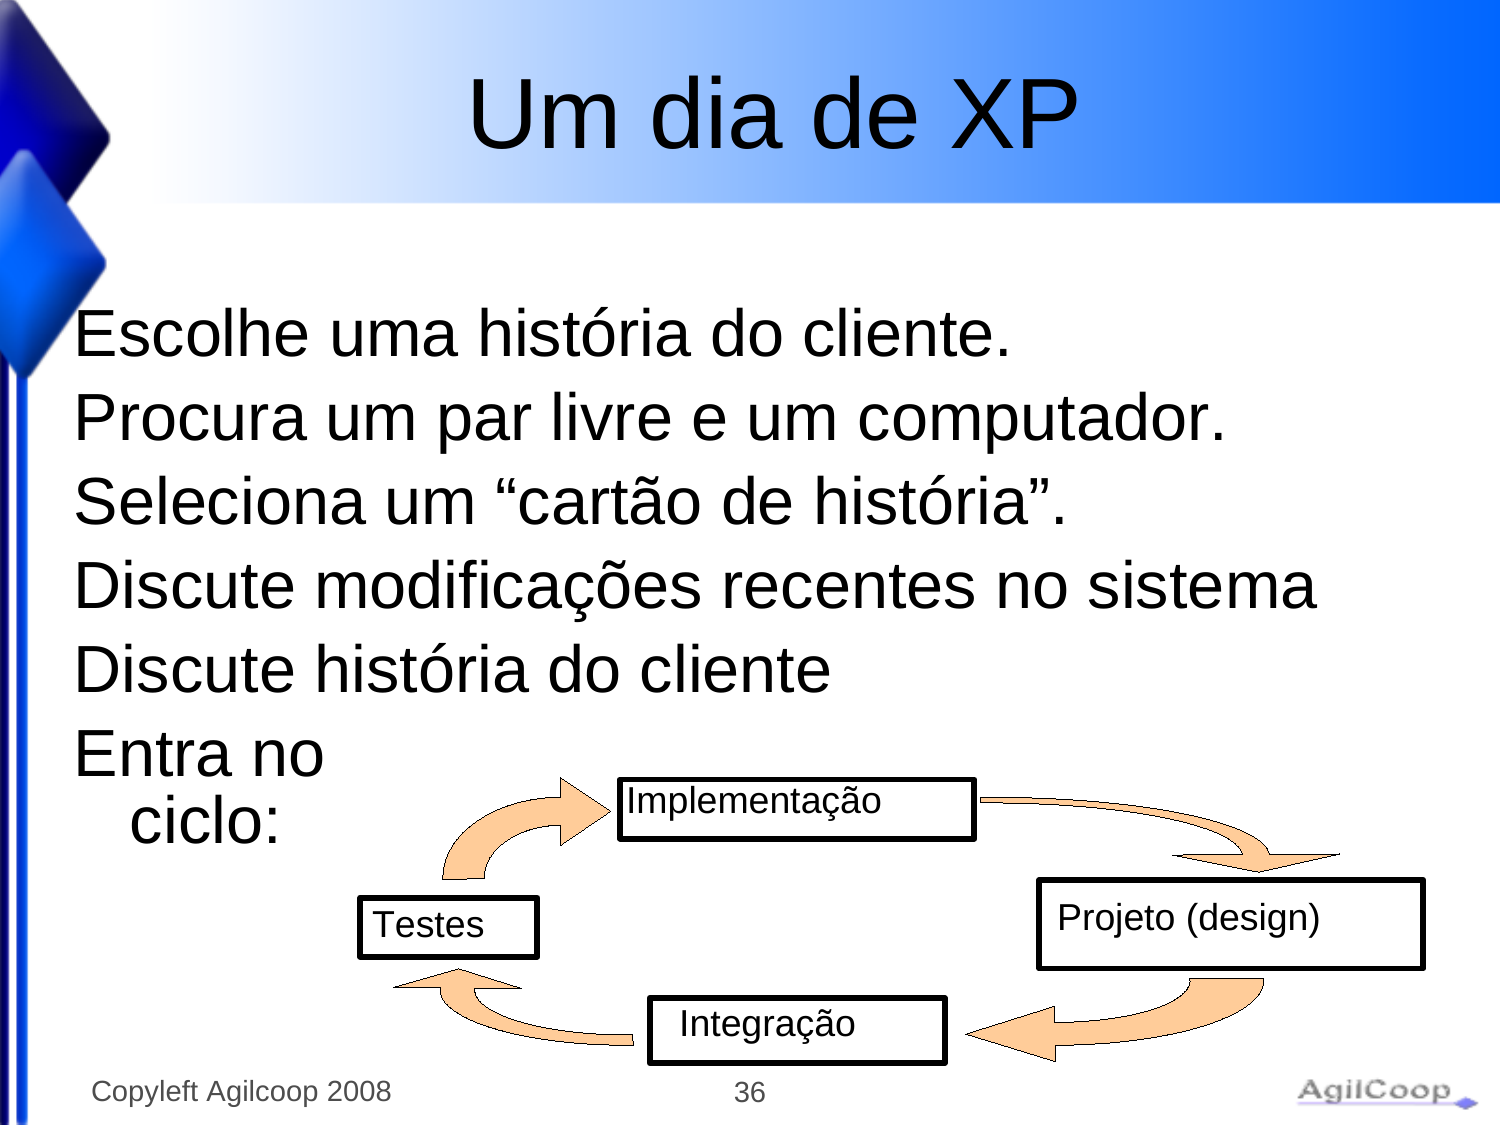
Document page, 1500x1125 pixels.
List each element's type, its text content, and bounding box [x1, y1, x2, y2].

list Escolhe uma história do cliente. Procura um par livre e um computador. Seleciona um “cartão de história”. Discute modificações recentes no sistema Discute história do cliente Entra no ciclo: [1042, 883, 1418, 966]
text_box Testes [354, 892, 499, 957]
list Escolhe uma história do cliente. Procura um par livre e um computador. Seleciona um “cartão de história”. Discute modificações recentes no sistema Discute história do cliente Entra no ciclo: [59, 295, 1418, 1002]
text_box [442, 777, 611, 880]
text_box Testes [363, 901, 499, 954]
text_box Implementação [608, 768, 900, 833]
picture [0, 0, 1500, 1125]
text_box [980, 797, 1340, 873]
text_box Projeto (design) [1042, 885, 1339, 950]
text_box Implementação [623, 782, 900, 833]
title Um dia de XP [124, 32, 1426, 195]
text_box [393, 968, 634, 1046]
text_box Integração [661, 1001, 874, 1057]
text_box [965, 978, 1264, 1062]
